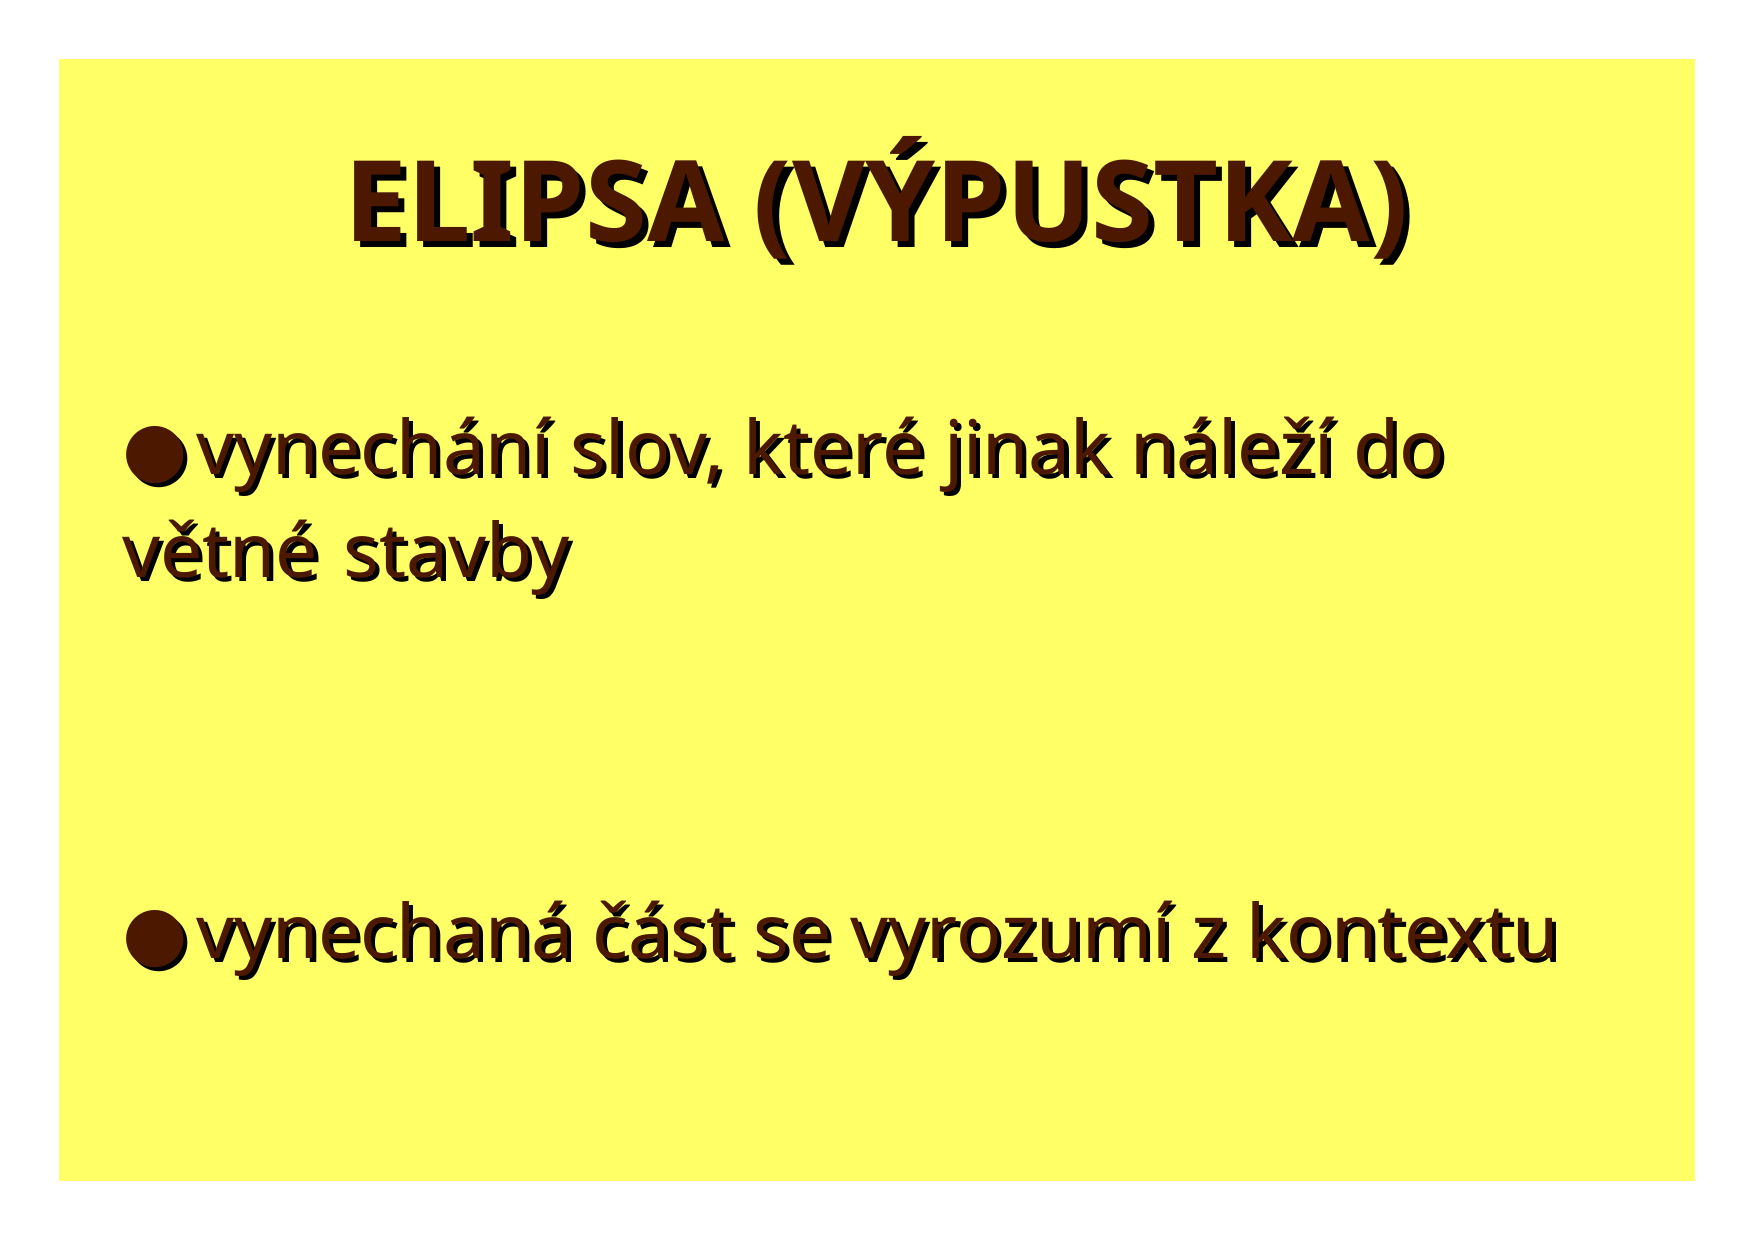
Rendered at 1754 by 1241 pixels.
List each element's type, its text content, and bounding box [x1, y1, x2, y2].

subtitle ● vynechání slov, které jinak náleží do větné stavby ● vynechaná část se vyrozumí z kontextu [122, 324, 1595, 1051]
title ELIPSA (VÝPUSTKA) [140, 111, 1614, 284]
